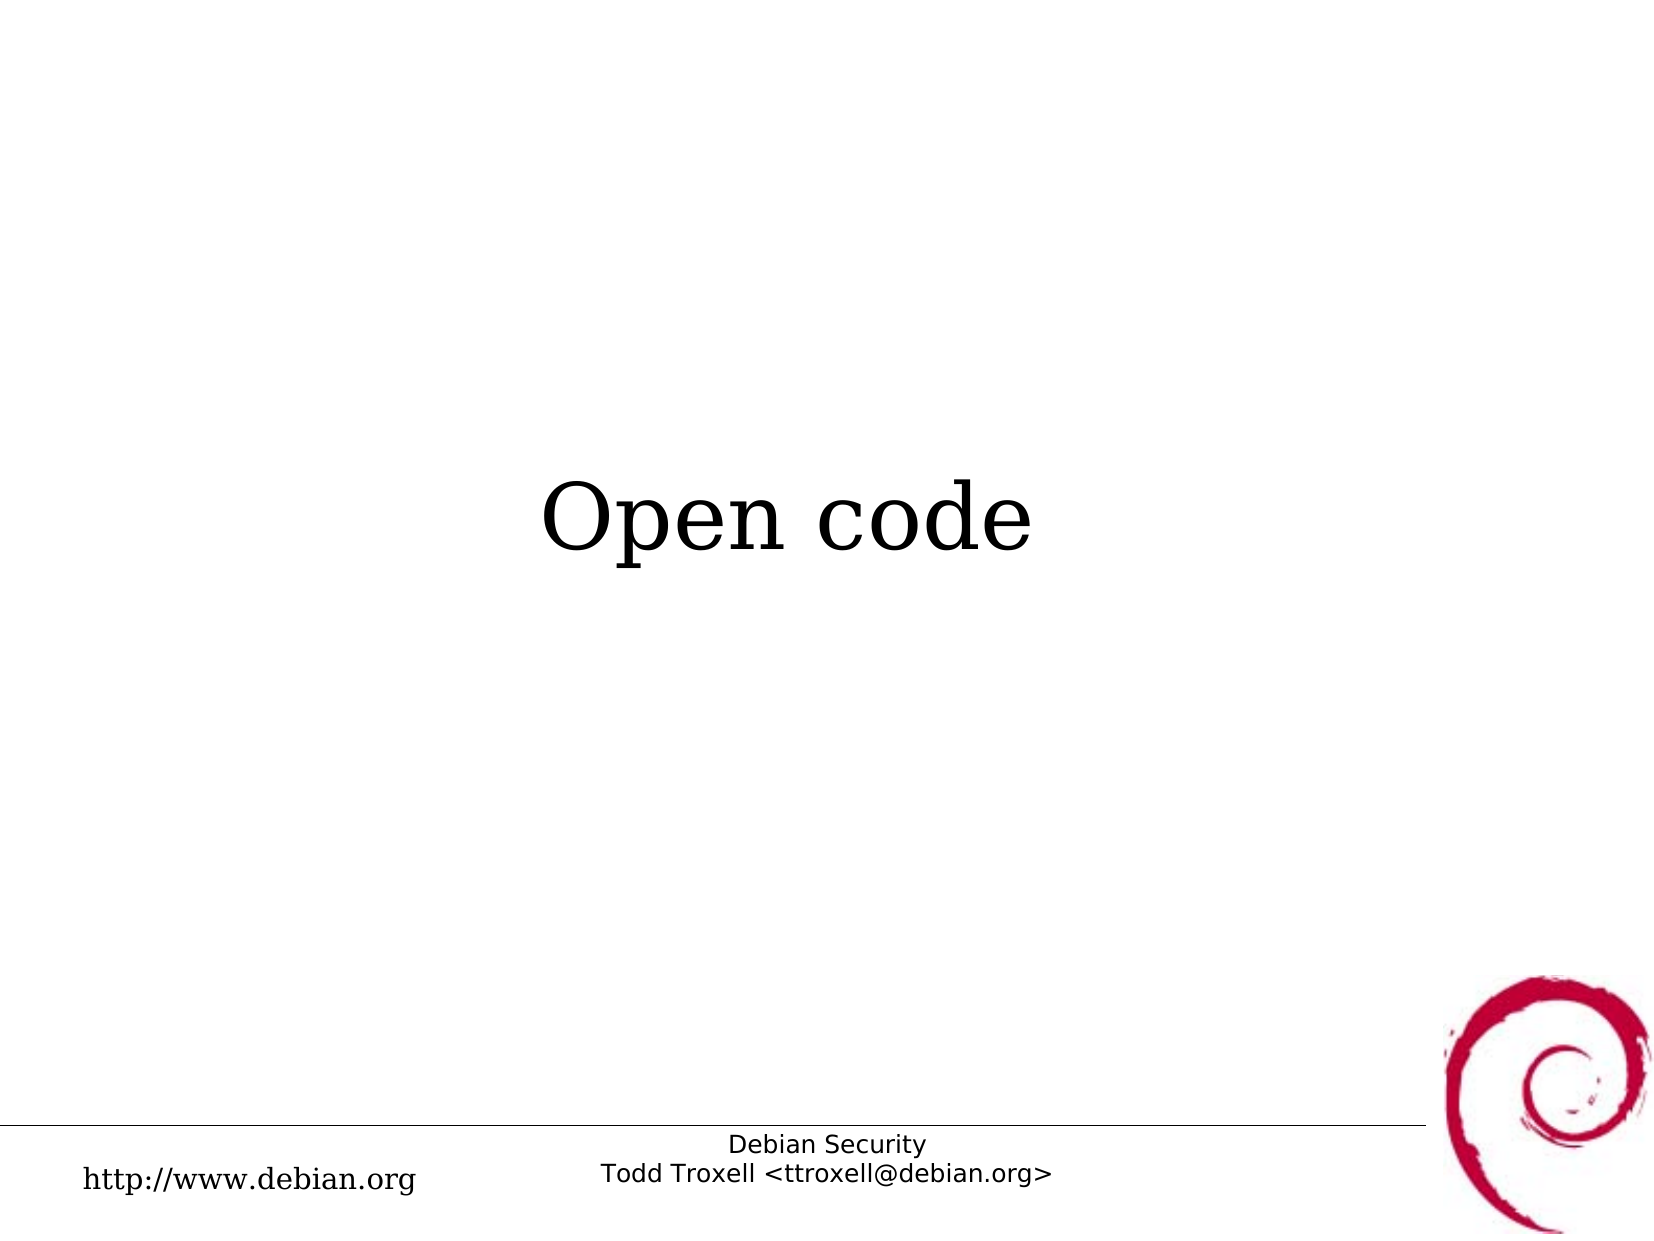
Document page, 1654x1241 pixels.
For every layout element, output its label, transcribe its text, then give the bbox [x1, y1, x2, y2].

text_box Open code [525, 457, 1238, 579]
picture [1443, 975, 1654, 1234]
